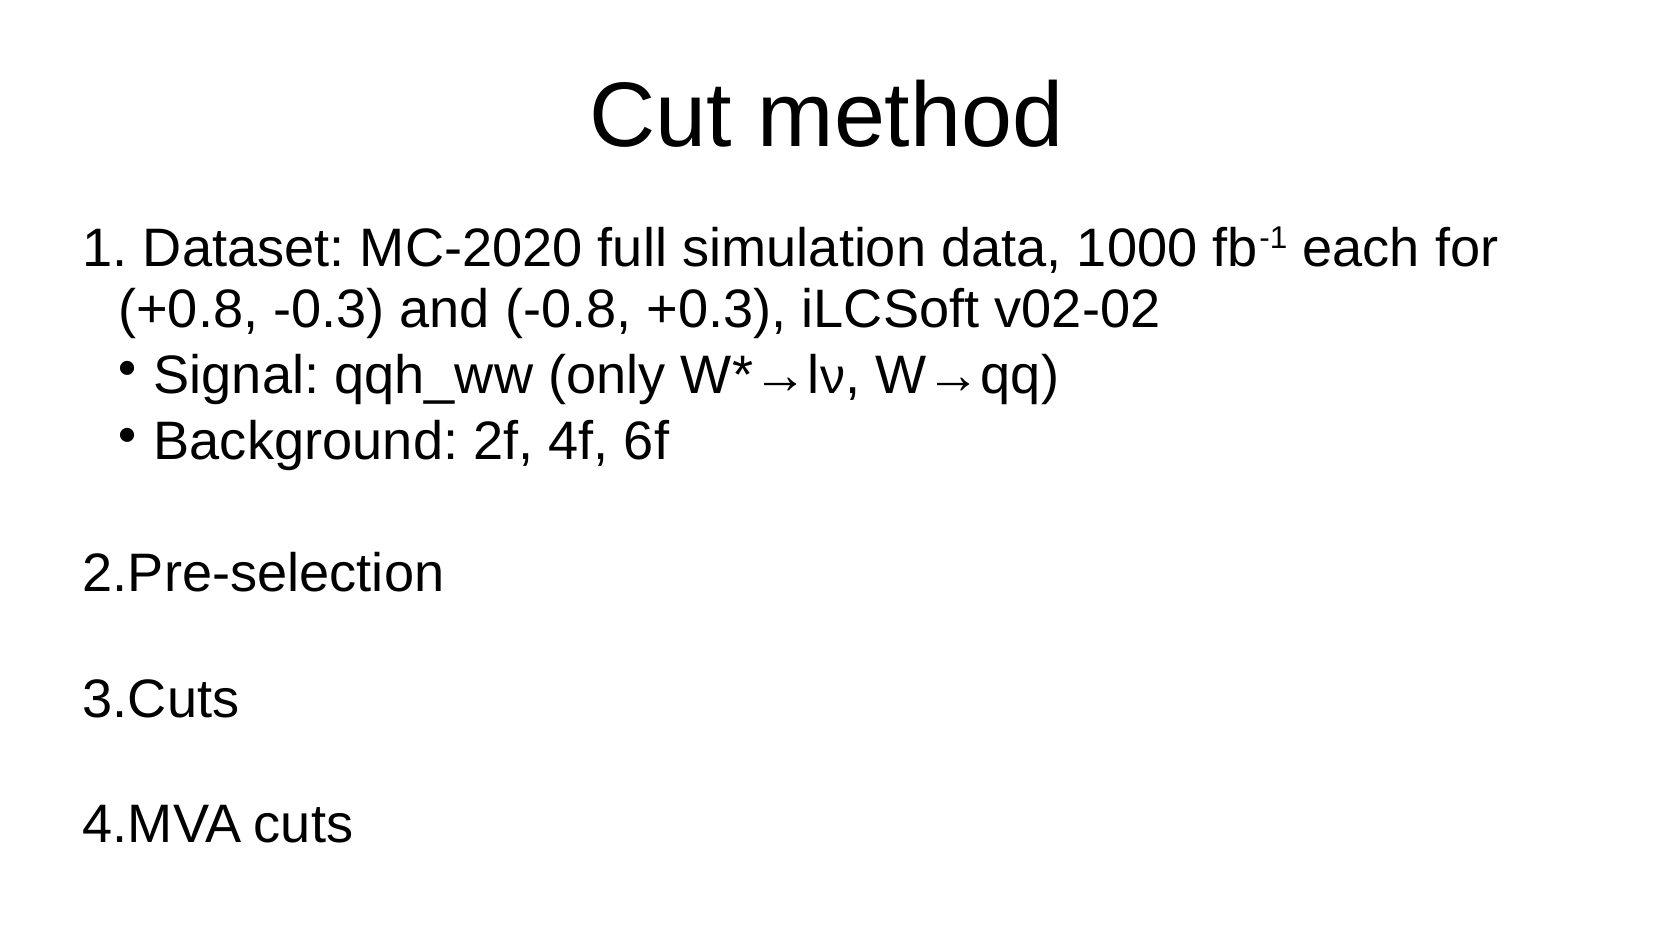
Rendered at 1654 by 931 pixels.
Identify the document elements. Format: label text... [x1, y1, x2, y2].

subtitle Dataset: MC-2020 full simulation data, 1000 fb-1 each for (+0.8, -0.3) and (-0.8, +0.3), iLCSoft v02-02 Signal: qqh_ww (only W*→lν, W→qq) Background: 2f, 4f, 6f Pre-selection Cuts MVA cuts [82, 217, 1571, 855]
title Cut method [82, 37, 1571, 193]
